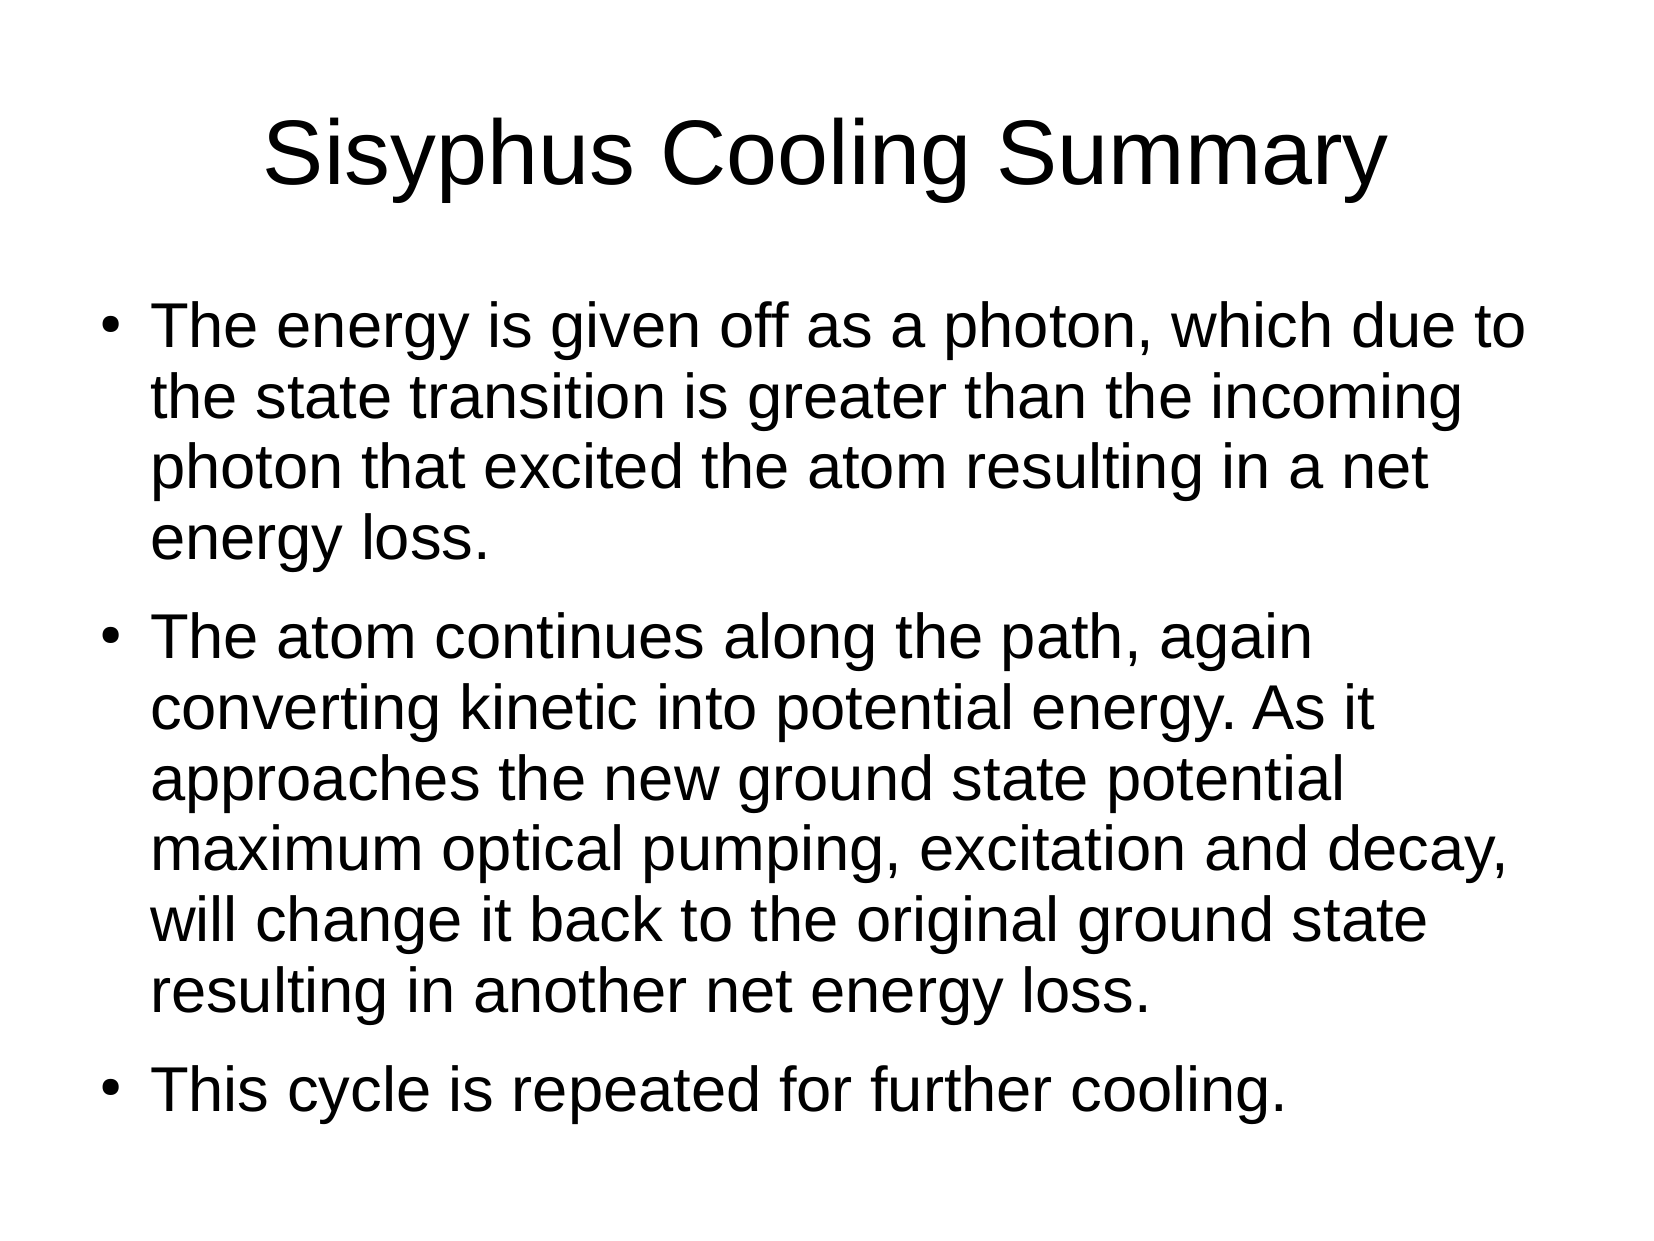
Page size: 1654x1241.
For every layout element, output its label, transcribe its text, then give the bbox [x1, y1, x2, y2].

list The energy is given off as a photon, which due to the state transition is greater than the incoming photon that excited the atom resulting in a net energy loss. The atom continues along the path, again converting kinetic into potential energy. As it approaches the new ground state potential maximum optical pumping, excitation and decay, will change it back to the original ground state resulting in another net energy loss. This cycle is repeated for further cooling. [82, 290, 1531, 1141]
title Sisyphus Cooling Summary [82, 49, 1571, 257]
